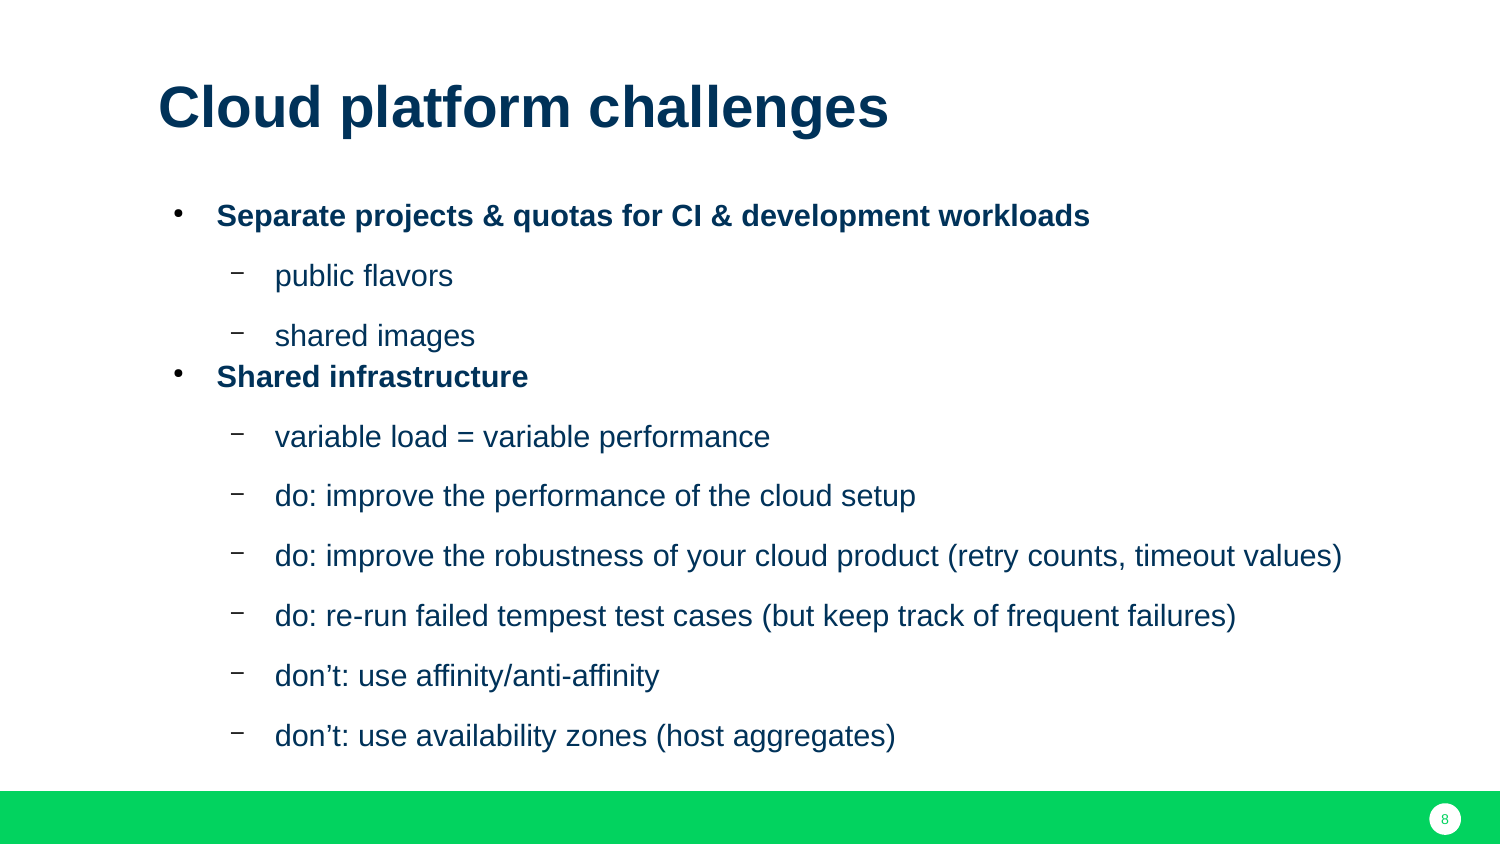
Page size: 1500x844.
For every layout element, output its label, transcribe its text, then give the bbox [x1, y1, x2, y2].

list Separate projects & quotas for CI & development workloads public flavors shared images Shared infrastructure variable load = variable performance do: improve the performance of the cloud setup do: improve the robustness of your cloud product (retry counts, timeout values) do: re-run failed tempest test cases (but keep track of frequent failures) don’t: use affinity/anti-affinity don’t: use availability zones (host aggregates) [143, 184, 1451, 766]
title Cloud platform challenges [143, 56, 1451, 153]
